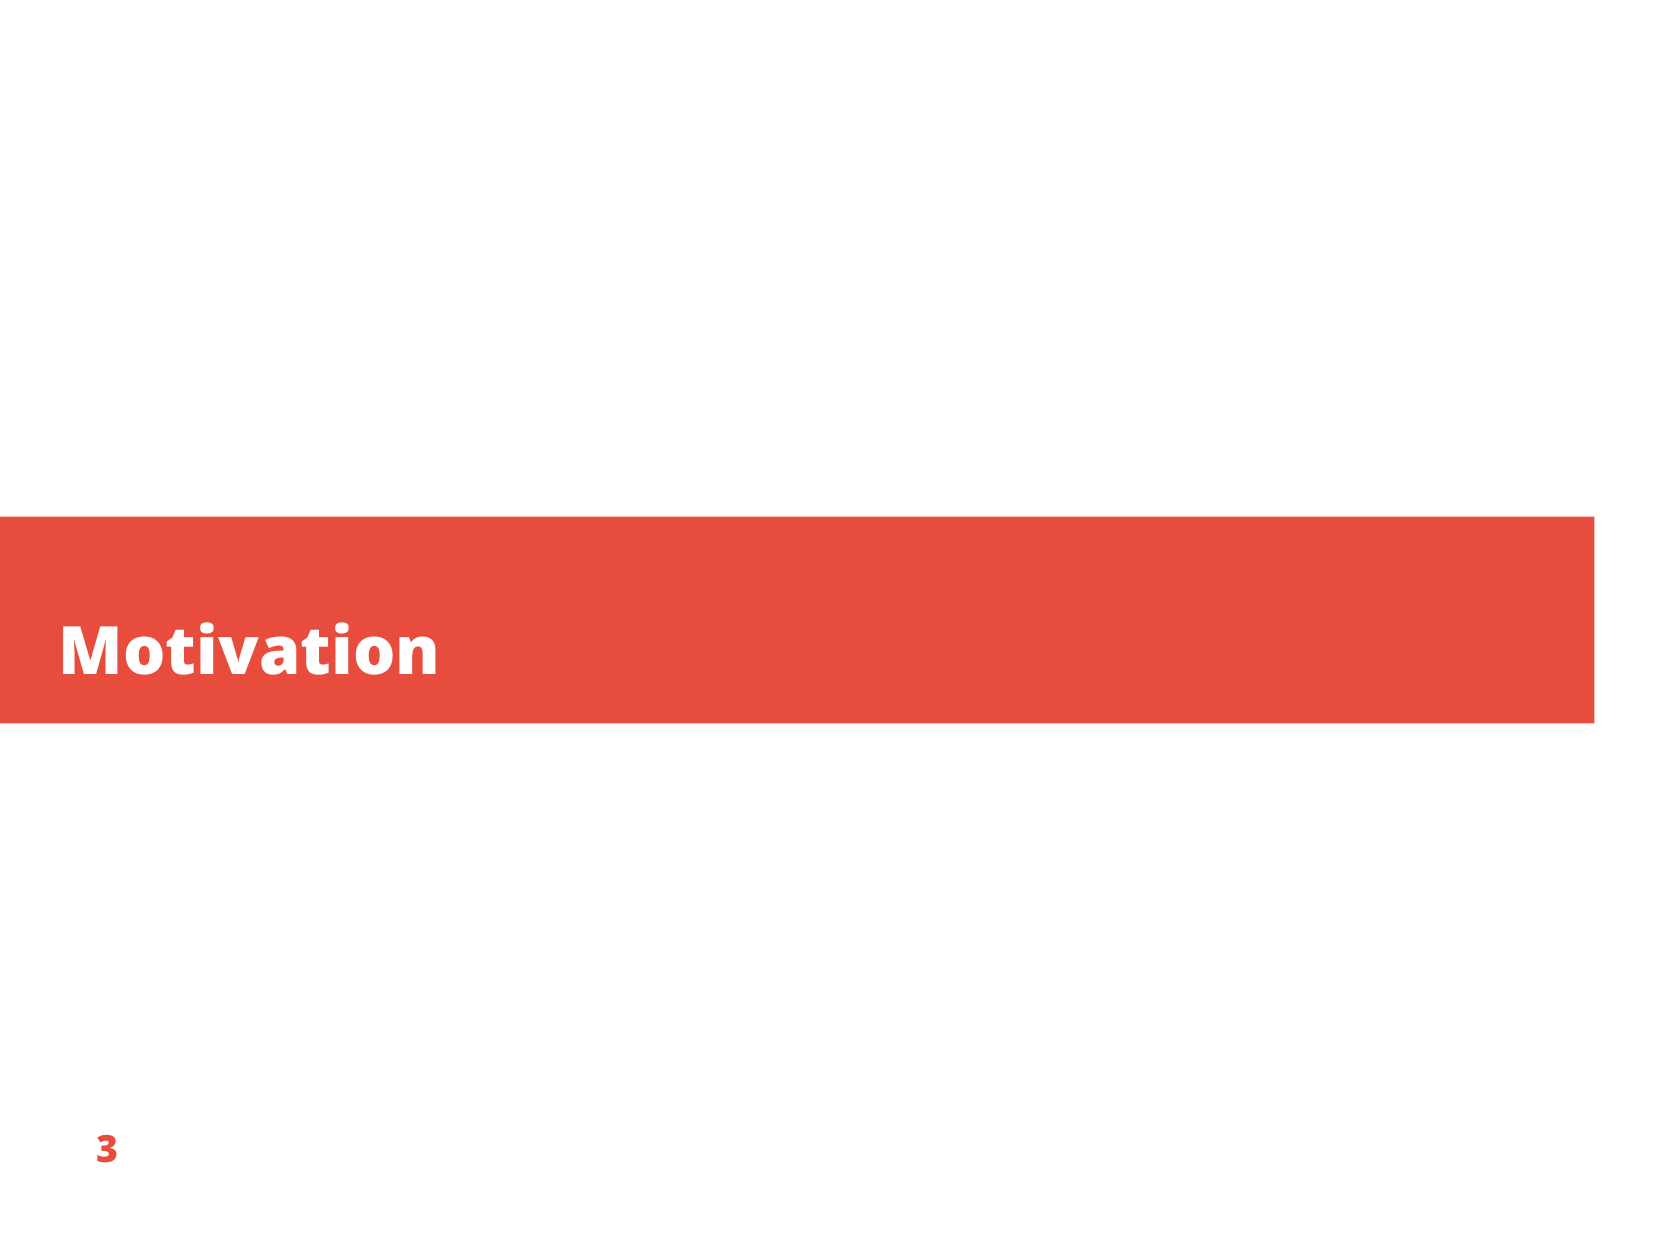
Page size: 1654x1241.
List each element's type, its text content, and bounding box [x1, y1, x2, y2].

title Motivation [59, 546, 1595, 694]
